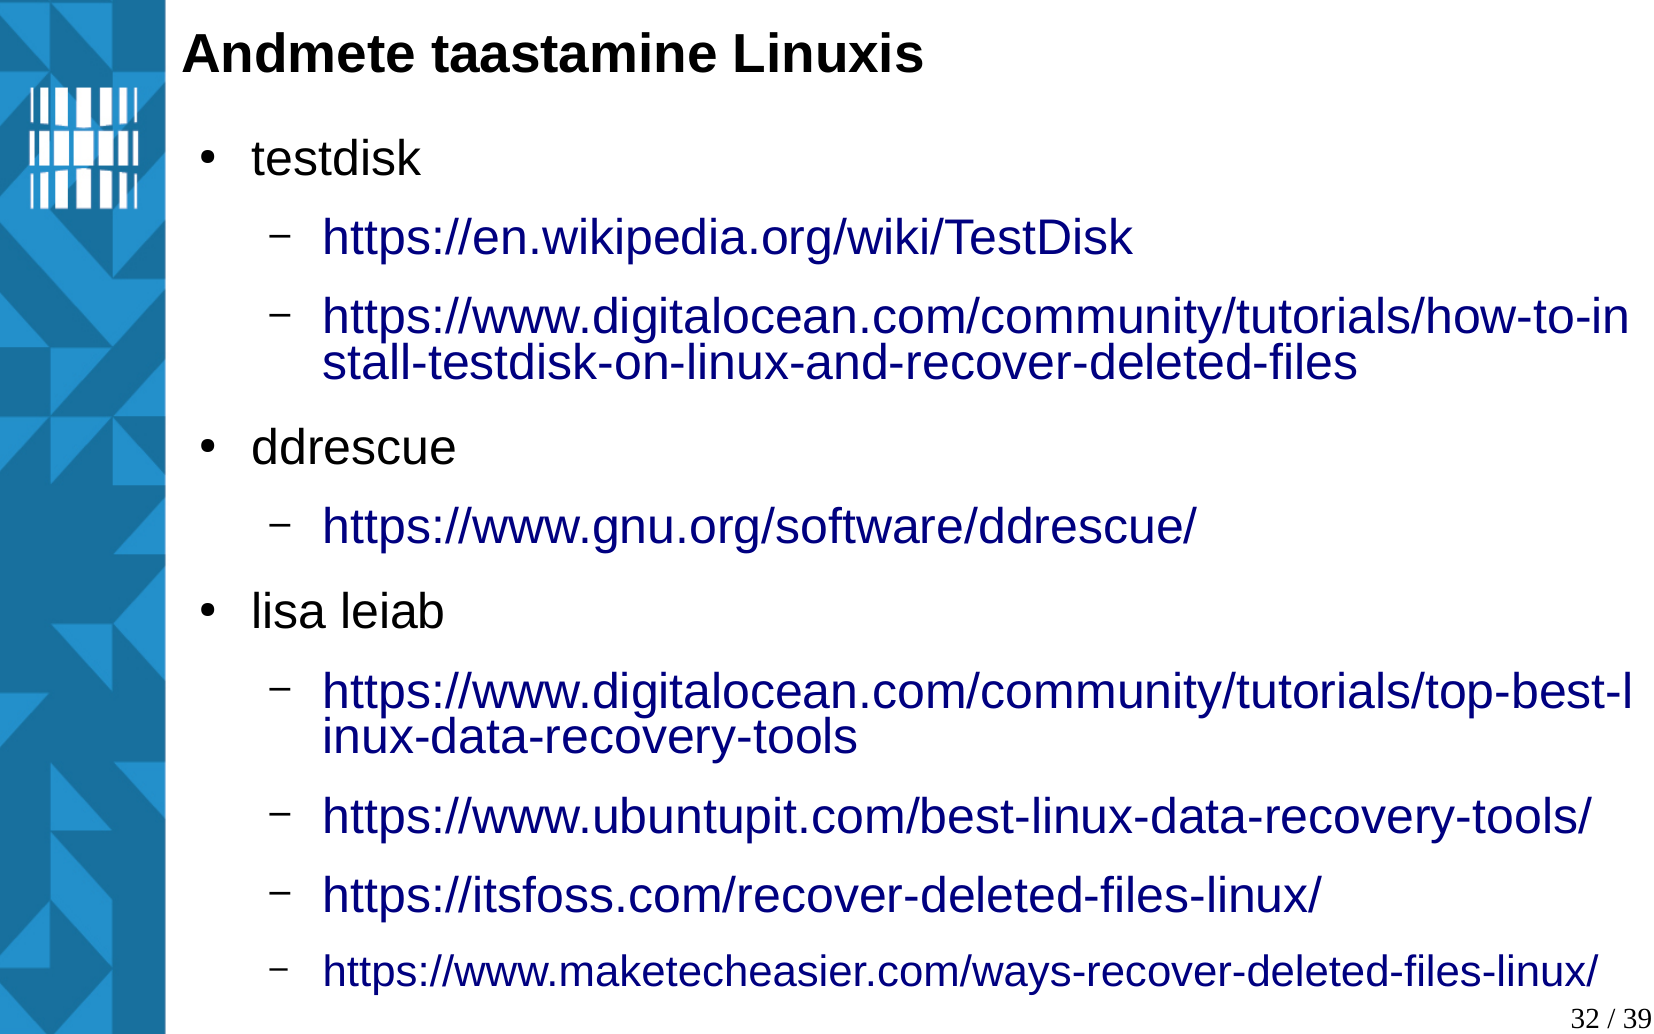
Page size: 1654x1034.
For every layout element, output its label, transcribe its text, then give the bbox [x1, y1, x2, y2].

title Andmete taastamine Linuxis [181, 1, 1583, 105]
list testdisk https://en.wikipedia.org/wiki/TestDisk https://www.digitalocean.com/community/tutorials/how-to-install-testdisk-on-linux-and-recover-deleted-files ddrescue https://www.gnu.org/software/ddrescue/ lisa leiab https://www.digitalocean.com/community/tutorials/top-best-linux-data-recovery-tools https://www.ubuntupit.com/best-linux-data-recovery-tools/ https://itsfoss.com/recover-deleted-files-linux/ https://www.maketecheasier.com/ways-recover-deleted-files-linux/ [181, 129, 1642, 1004]
